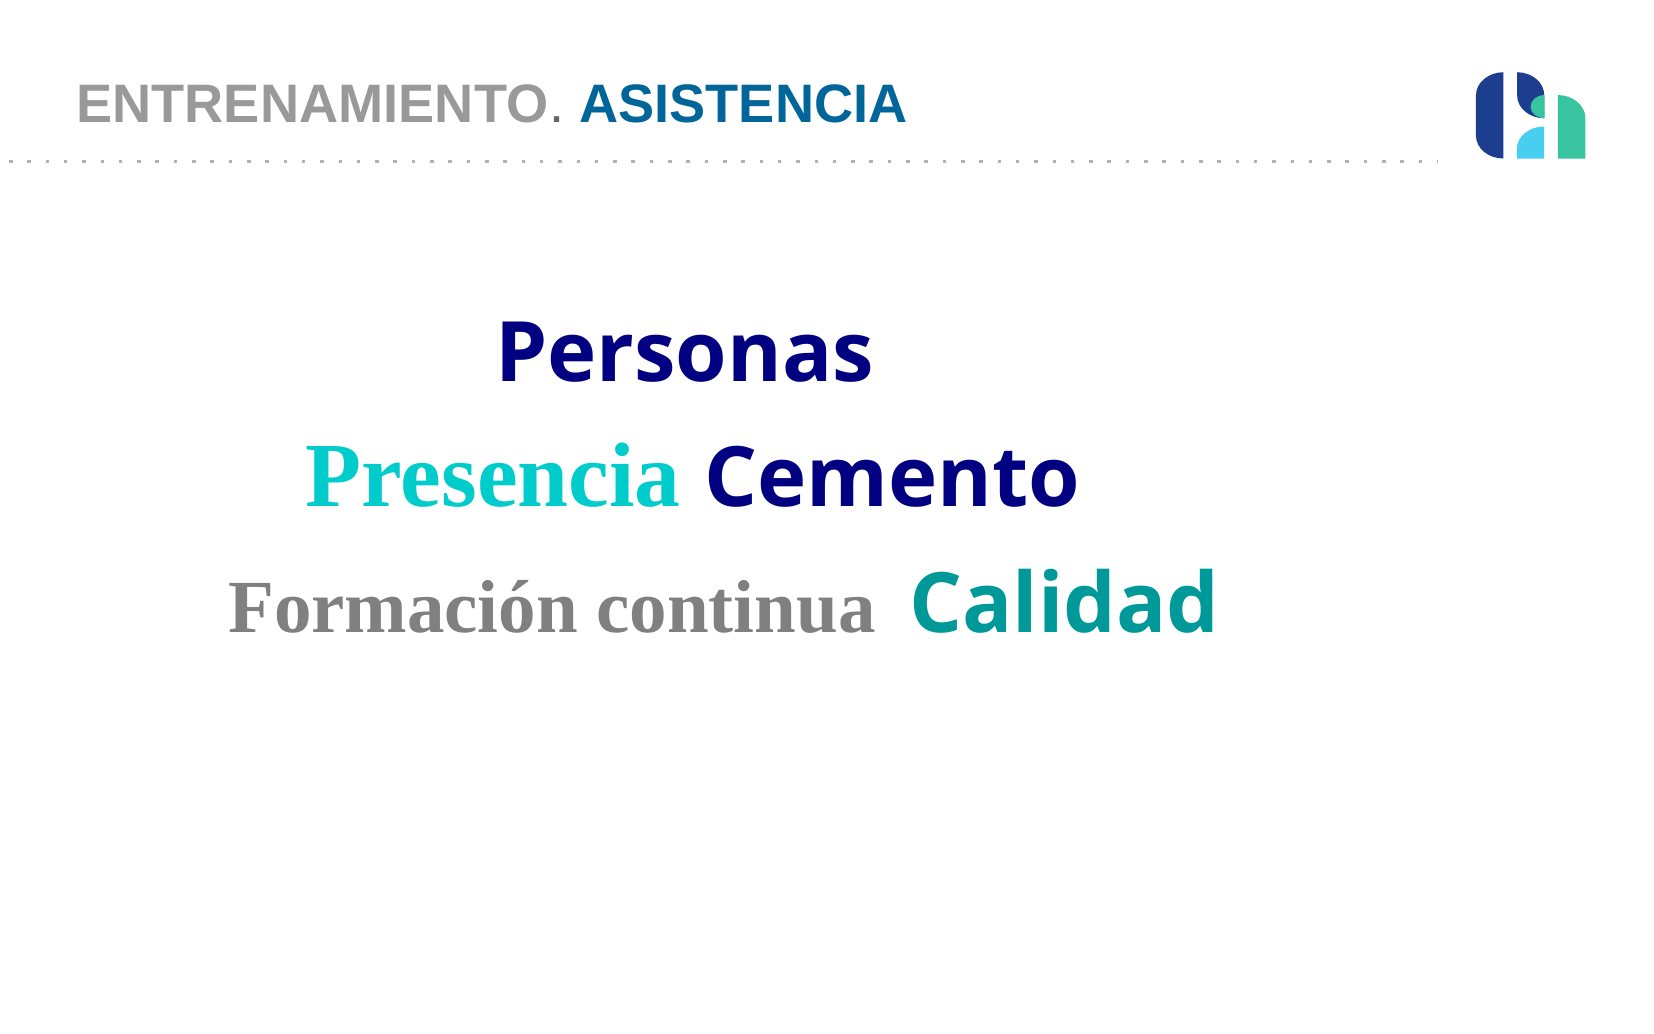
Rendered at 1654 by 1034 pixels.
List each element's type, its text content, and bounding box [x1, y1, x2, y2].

text_box ENTRENAMIENTO. ASISTENCIA [76, 59, 1381, 142]
text_box Personas Presencia Cemento Formación continua Calidad [129, 285, 1317, 900]
picture [1475, 72, 1586, 159]
